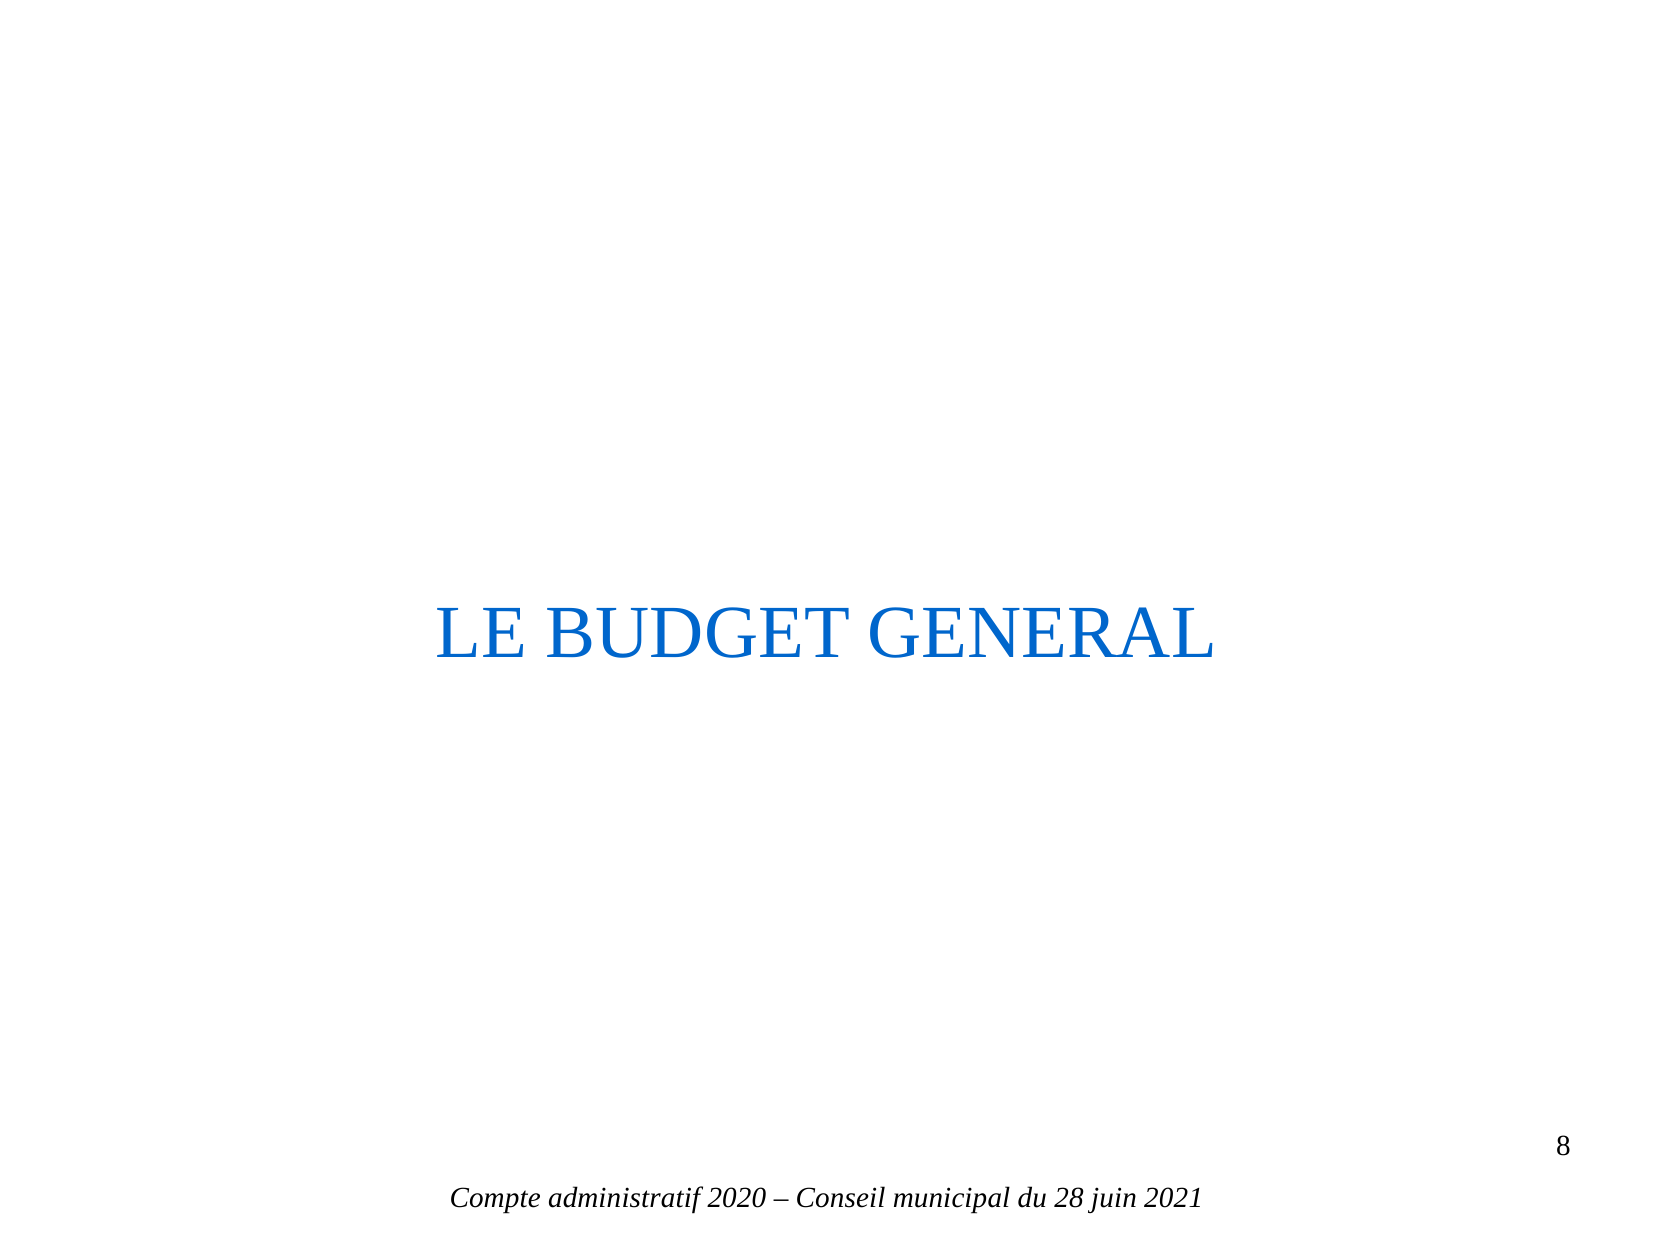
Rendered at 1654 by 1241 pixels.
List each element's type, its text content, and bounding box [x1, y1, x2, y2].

text_box LE BUDGET GENERAL [292, 383, 1361, 880]
